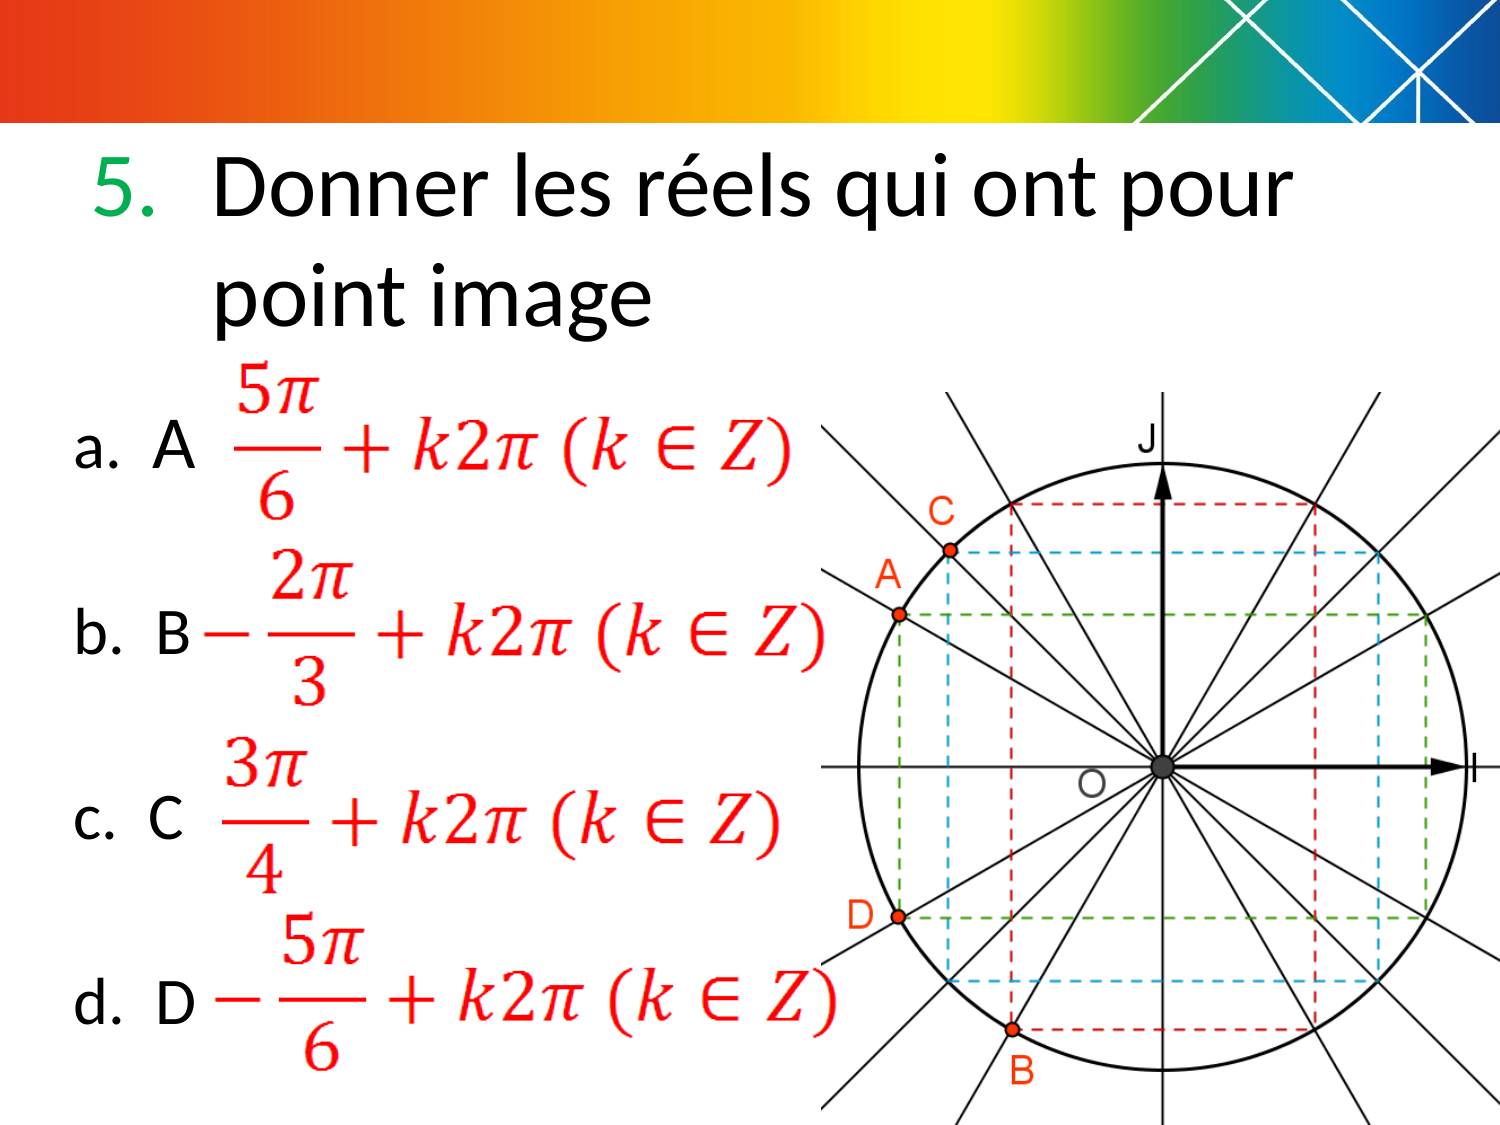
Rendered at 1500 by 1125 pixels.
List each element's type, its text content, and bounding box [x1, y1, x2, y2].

picture [199, 392, 1500, 1125]
text_box a. A b. B c. C d. D [58, 385, 821, 1046]
picture [0, 0, 1351, 123]
title Donner les réels qui ont pour point image [75, 116, 1426, 352]
picture [234, 351, 797, 536]
picture [1340, 0, 1500, 123]
